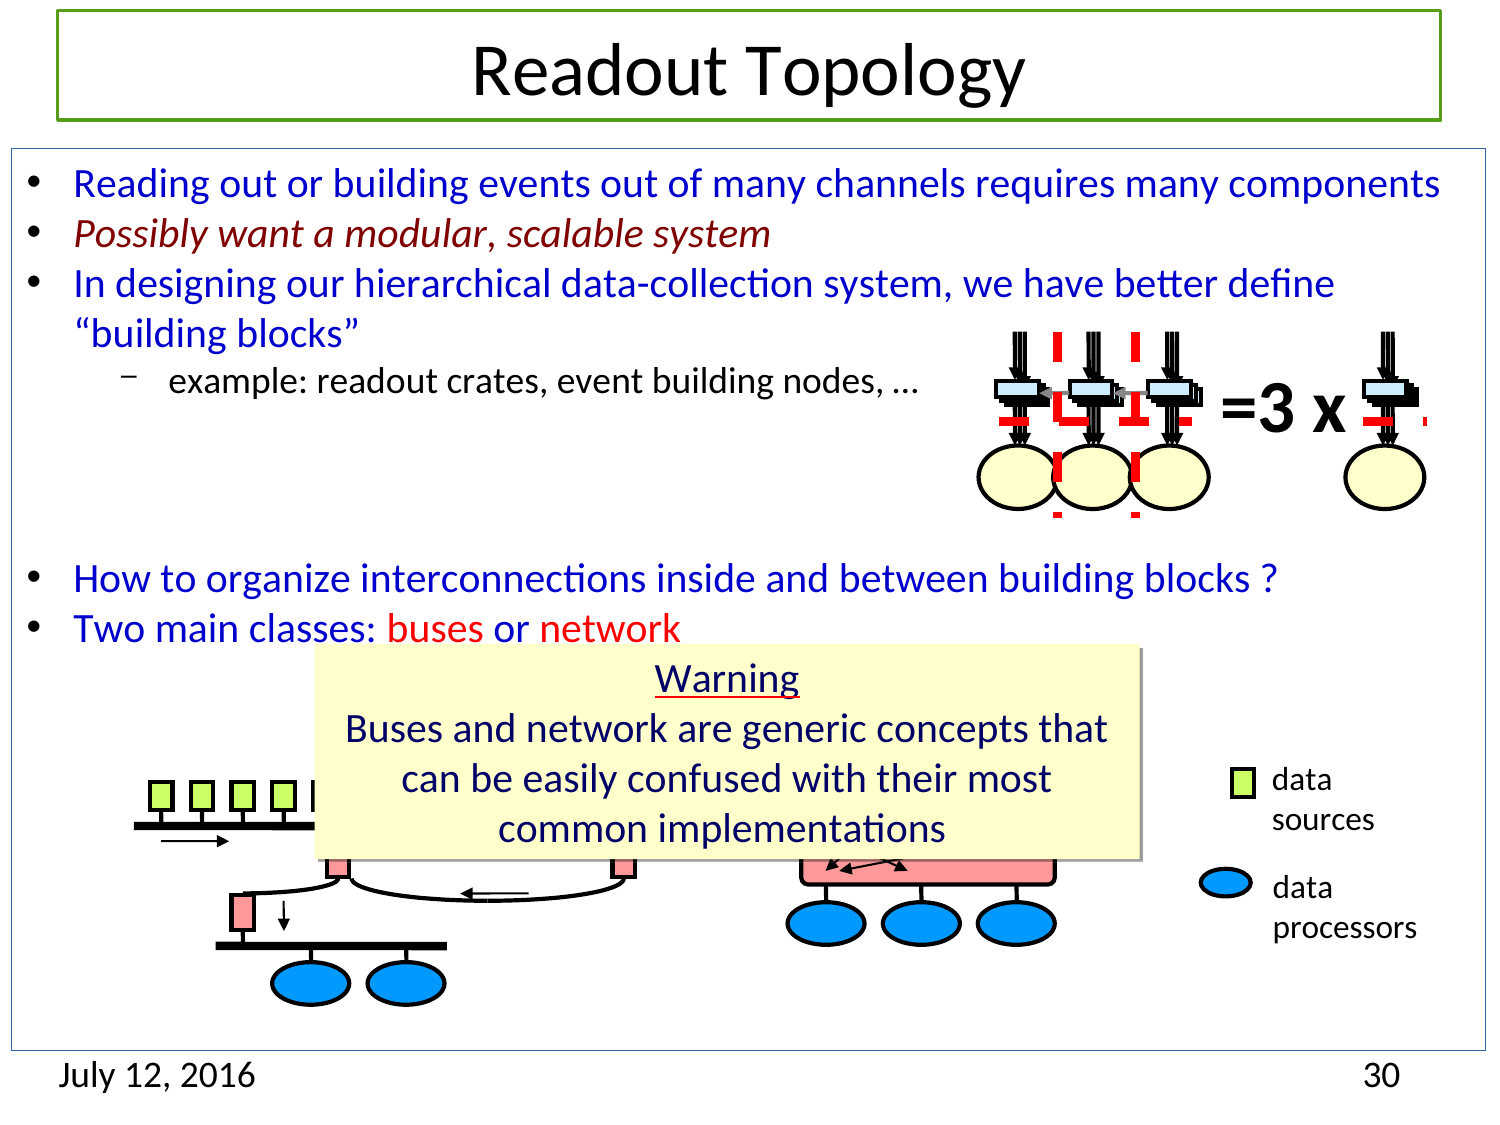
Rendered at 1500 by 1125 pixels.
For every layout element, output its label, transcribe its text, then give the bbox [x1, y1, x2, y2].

text_box [1345, 445, 1425, 510]
text_box [1389, 380, 1417, 406]
text_box [326, 860, 350, 878]
text_box [1231, 769, 1255, 797]
text_box Warning Buses and network are generic concepts that can be easily confused with their most common implementations [314, 643, 1140, 860]
text_box [1200, 868, 1251, 897]
text_box [995, 380, 1049, 406]
text_box data sources [1256, 749, 1391, 845]
text_box [801, 860, 1055, 885]
text_box [612, 860, 635, 878]
text_box [149, 782, 173, 810]
text_box [882, 902, 960, 945]
text_box [272, 782, 295, 810]
text_box [1148, 380, 1201, 406]
text_box [977, 902, 1055, 945]
text_box [231, 894, 254, 930]
text_box [190, 782, 214, 810]
text_box [978, 445, 1209, 510]
text_box [231, 782, 254, 810]
text_box [787, 902, 865, 945]
text_box [1069, 380, 1123, 406]
text_box data processors [1257, 857, 1433, 953]
text_box =3 x [1205, 350, 1389, 456]
text_box Reading out or building events out of many channels requires many components Possibly want a modular, scalable system In designing our hierarchical data-collection system, we have better define “building blocks” example: readout crates, event building nodes, … How to organize interconnections inside and between building blocks ? Two main classes: buses or network [11, 148, 1486, 1051]
title Readout Topology [57, 10, 1441, 121]
text_box [272, 962, 350, 1005]
text_box [367, 962, 445, 1005]
